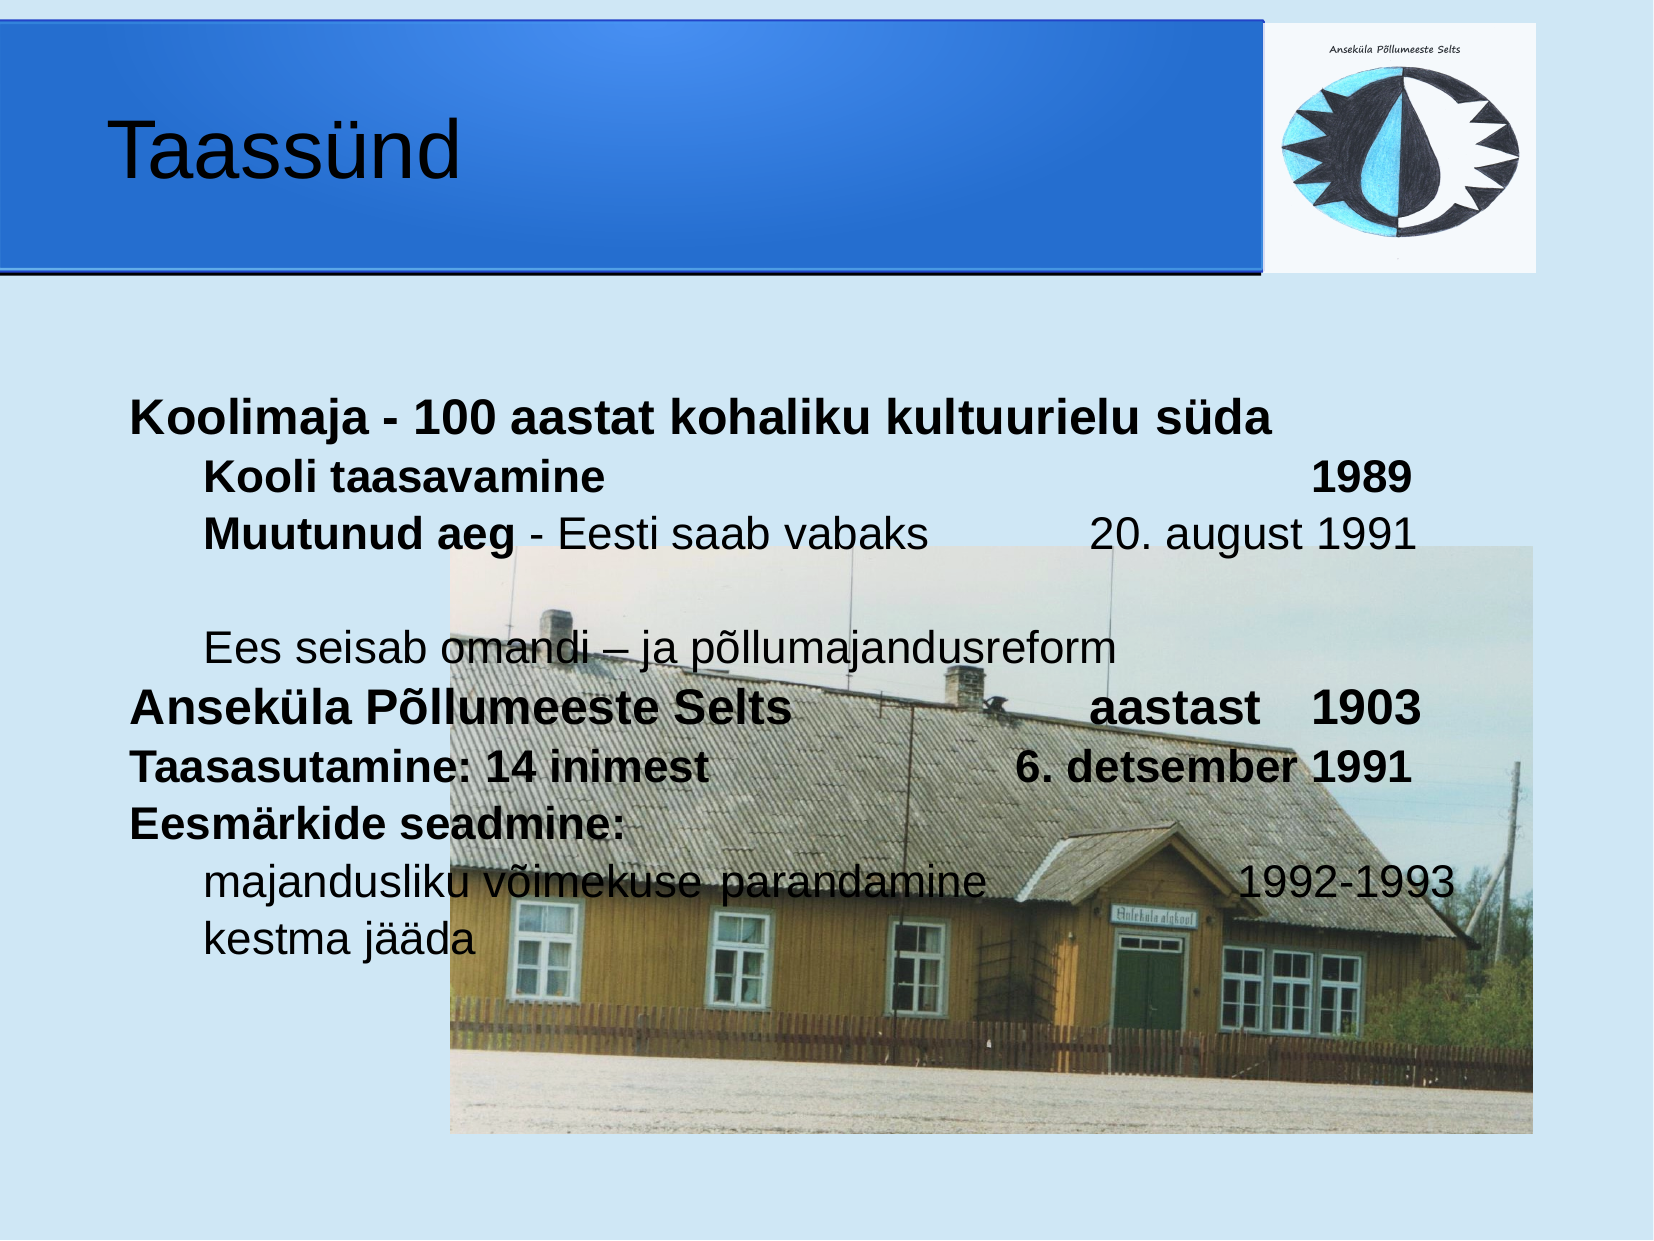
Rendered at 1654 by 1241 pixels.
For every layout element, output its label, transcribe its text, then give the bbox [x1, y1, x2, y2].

picture [1263, 23, 1536, 273]
title Taassünd [82, 47, 1235, 252]
subtitle Koolimaja - 100 aastat kohaliku kultuurielu süda Kooli taasavamine 1989 Muutunud aeg - Eesti saab vabaks 20. august 1991 Ees seisab omandi – ja põllumajandusreform Anseküla Põllumeeste Selts aastast 1903 Taasasutamine: 14 inimest 6. detsember 1991 Eesmärkide seadmine: majandusliku võimekuse parandamine 1992-1993 kestma jääda [129, 295, 1536, 1173]
